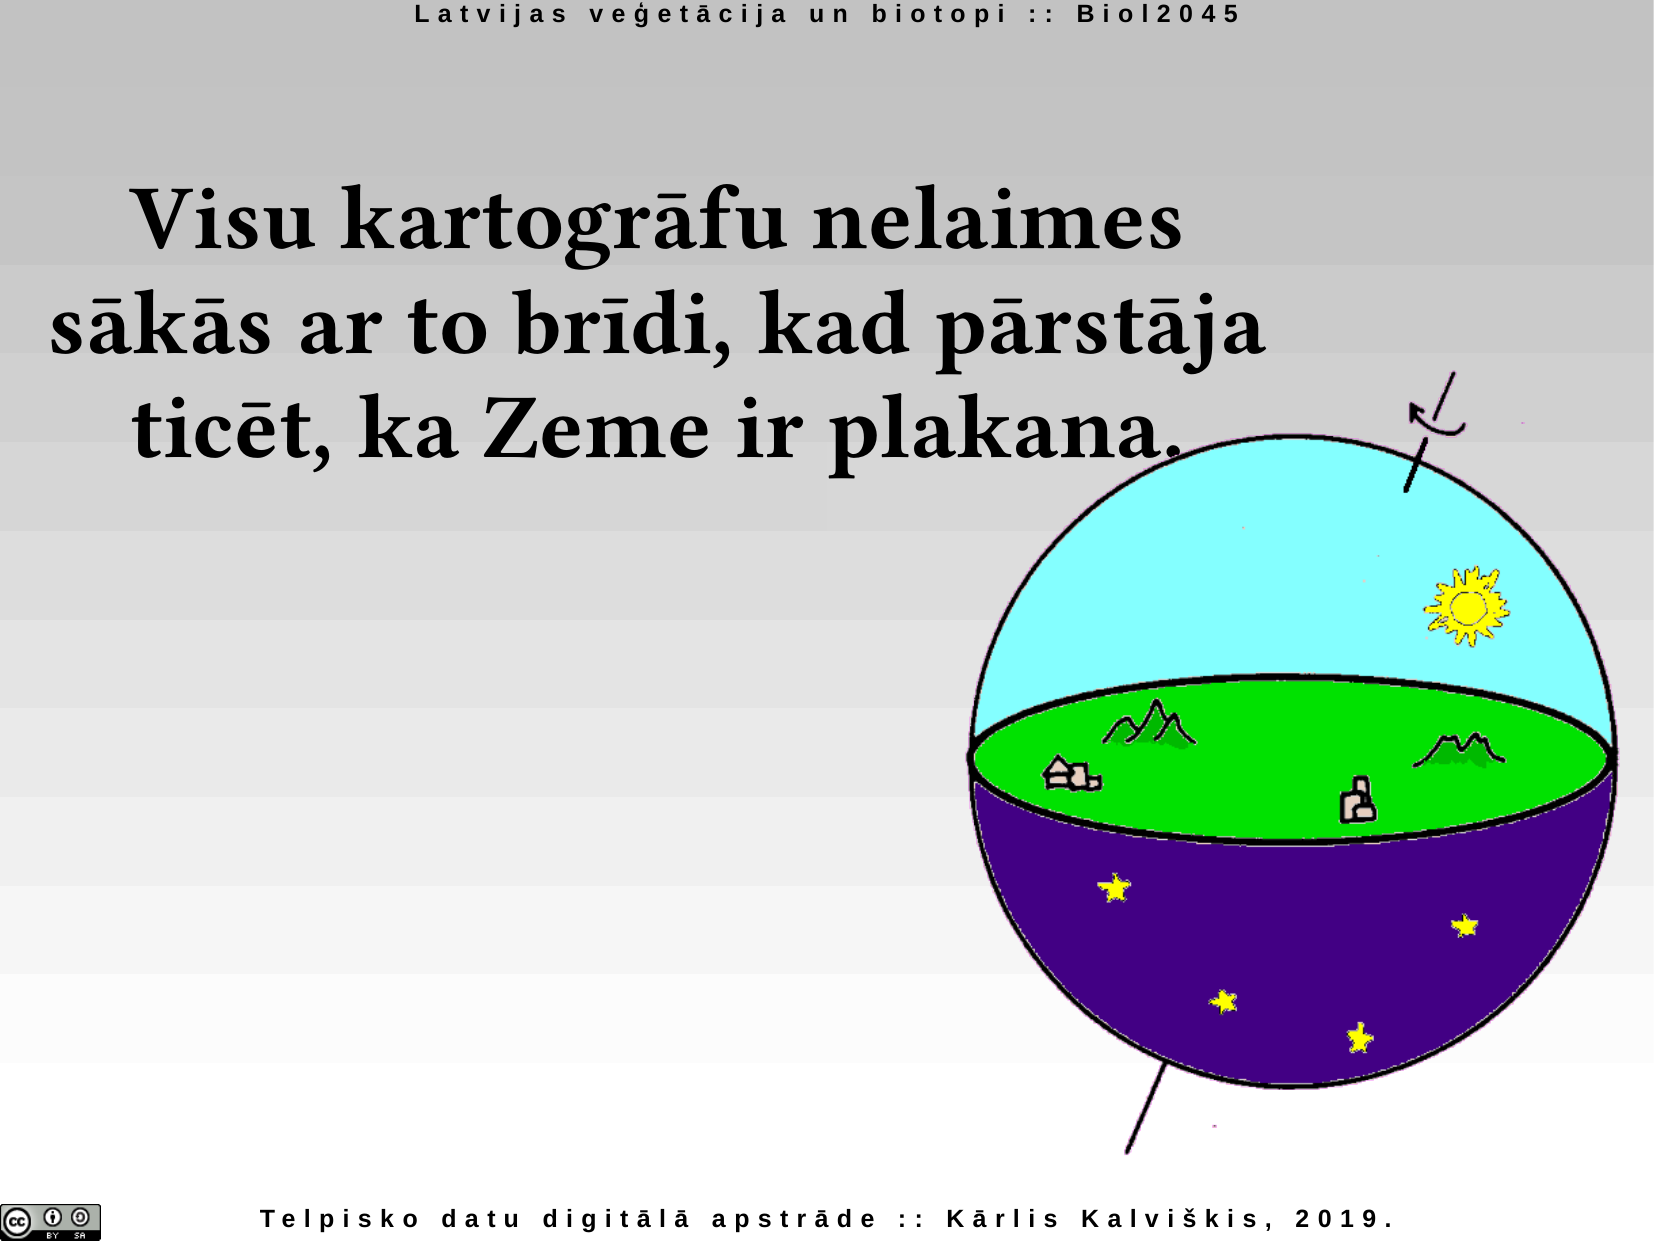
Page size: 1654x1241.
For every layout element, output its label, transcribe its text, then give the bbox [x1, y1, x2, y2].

title Visu kartogrāfu nelaimes sākās ar to brīdi, kad pārstāja ticēt, ka Zeme ir plakana. [39, 166, 1277, 481]
picture [0, 0, 1654, 1241]
